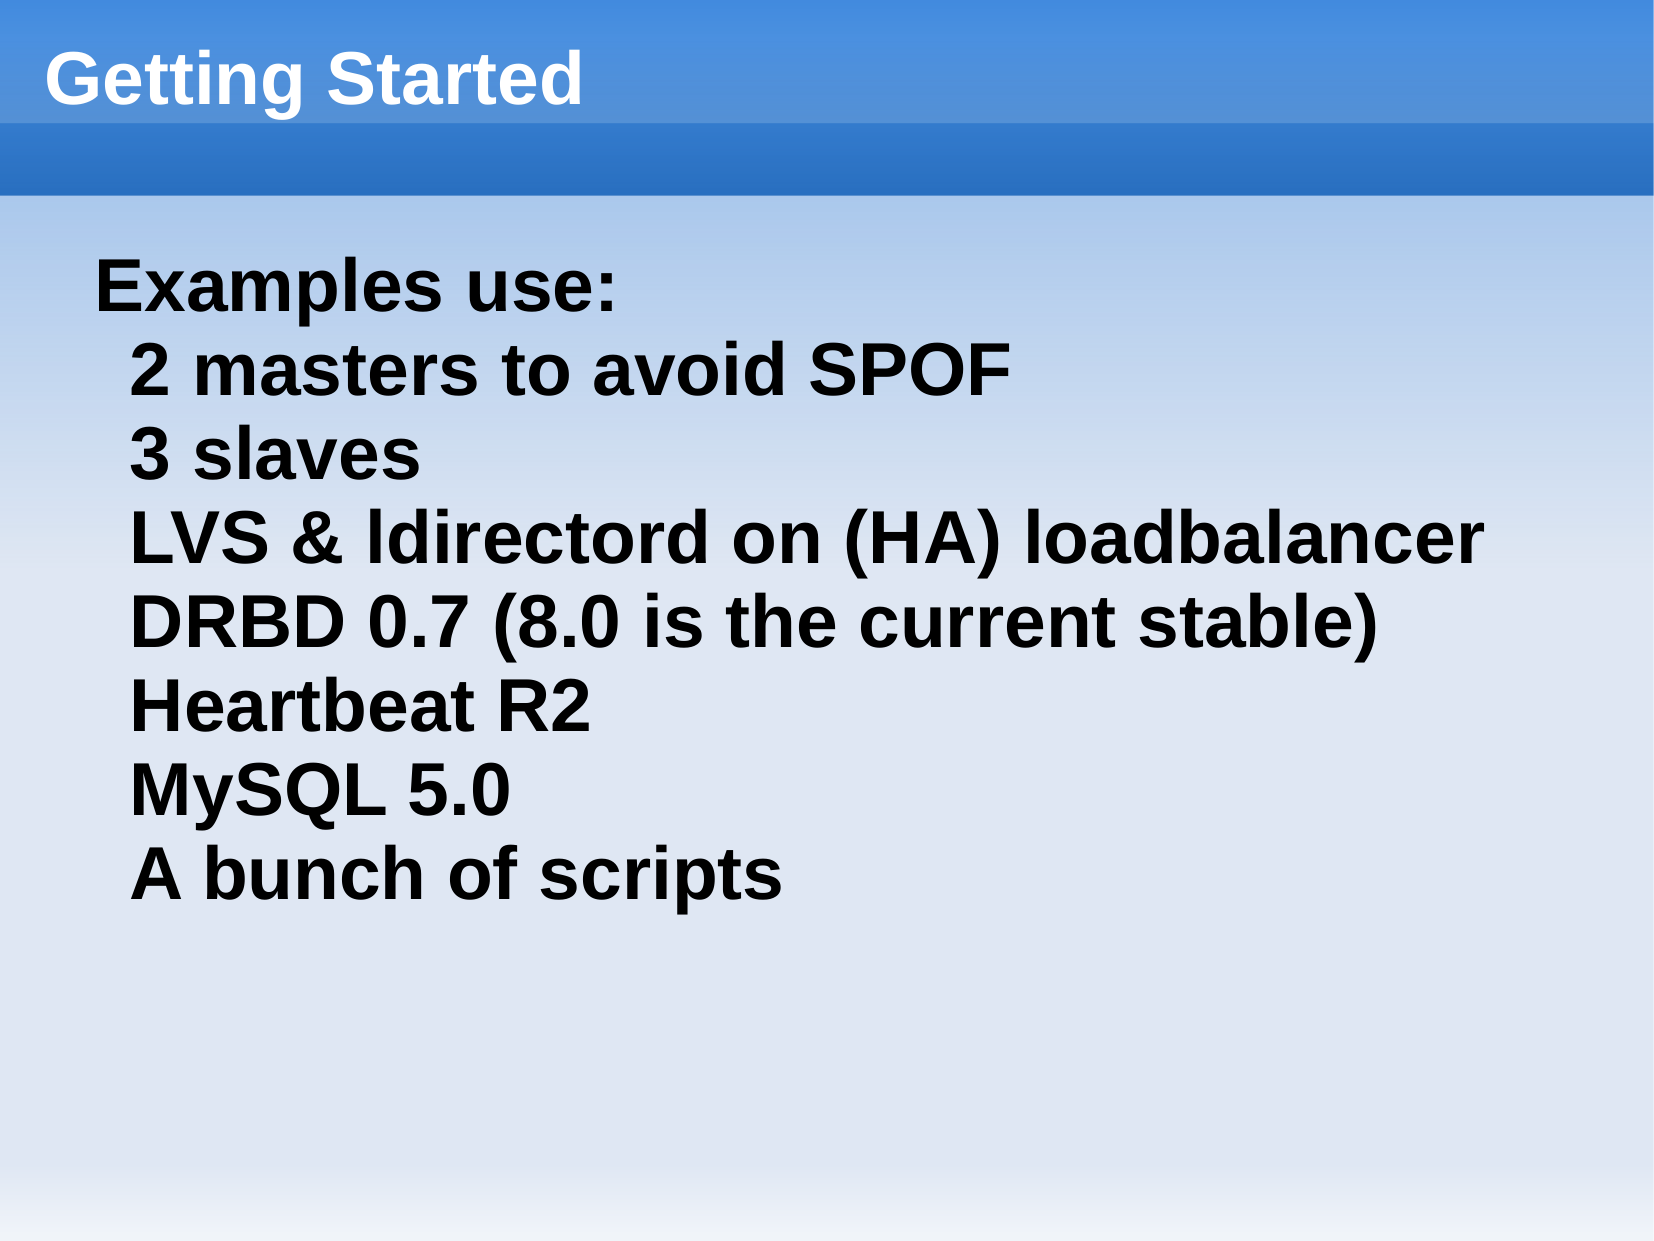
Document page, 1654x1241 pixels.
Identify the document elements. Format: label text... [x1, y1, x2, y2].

text_box [88, 649, 1536, 721]
text_box Examples use: 2 masters to avoid SPOF 3 slaves LVS & ldirectord on (HA) loadbalancer DRBD 0.7 (8.0 is the current stable) Heartbeat R2 MySQL 5.0 A bunch of scripts [59, 236, 1595, 1158]
picture [0, 0, 1654, 1241]
text_box Getting Started [29, 29, 1625, 158]
